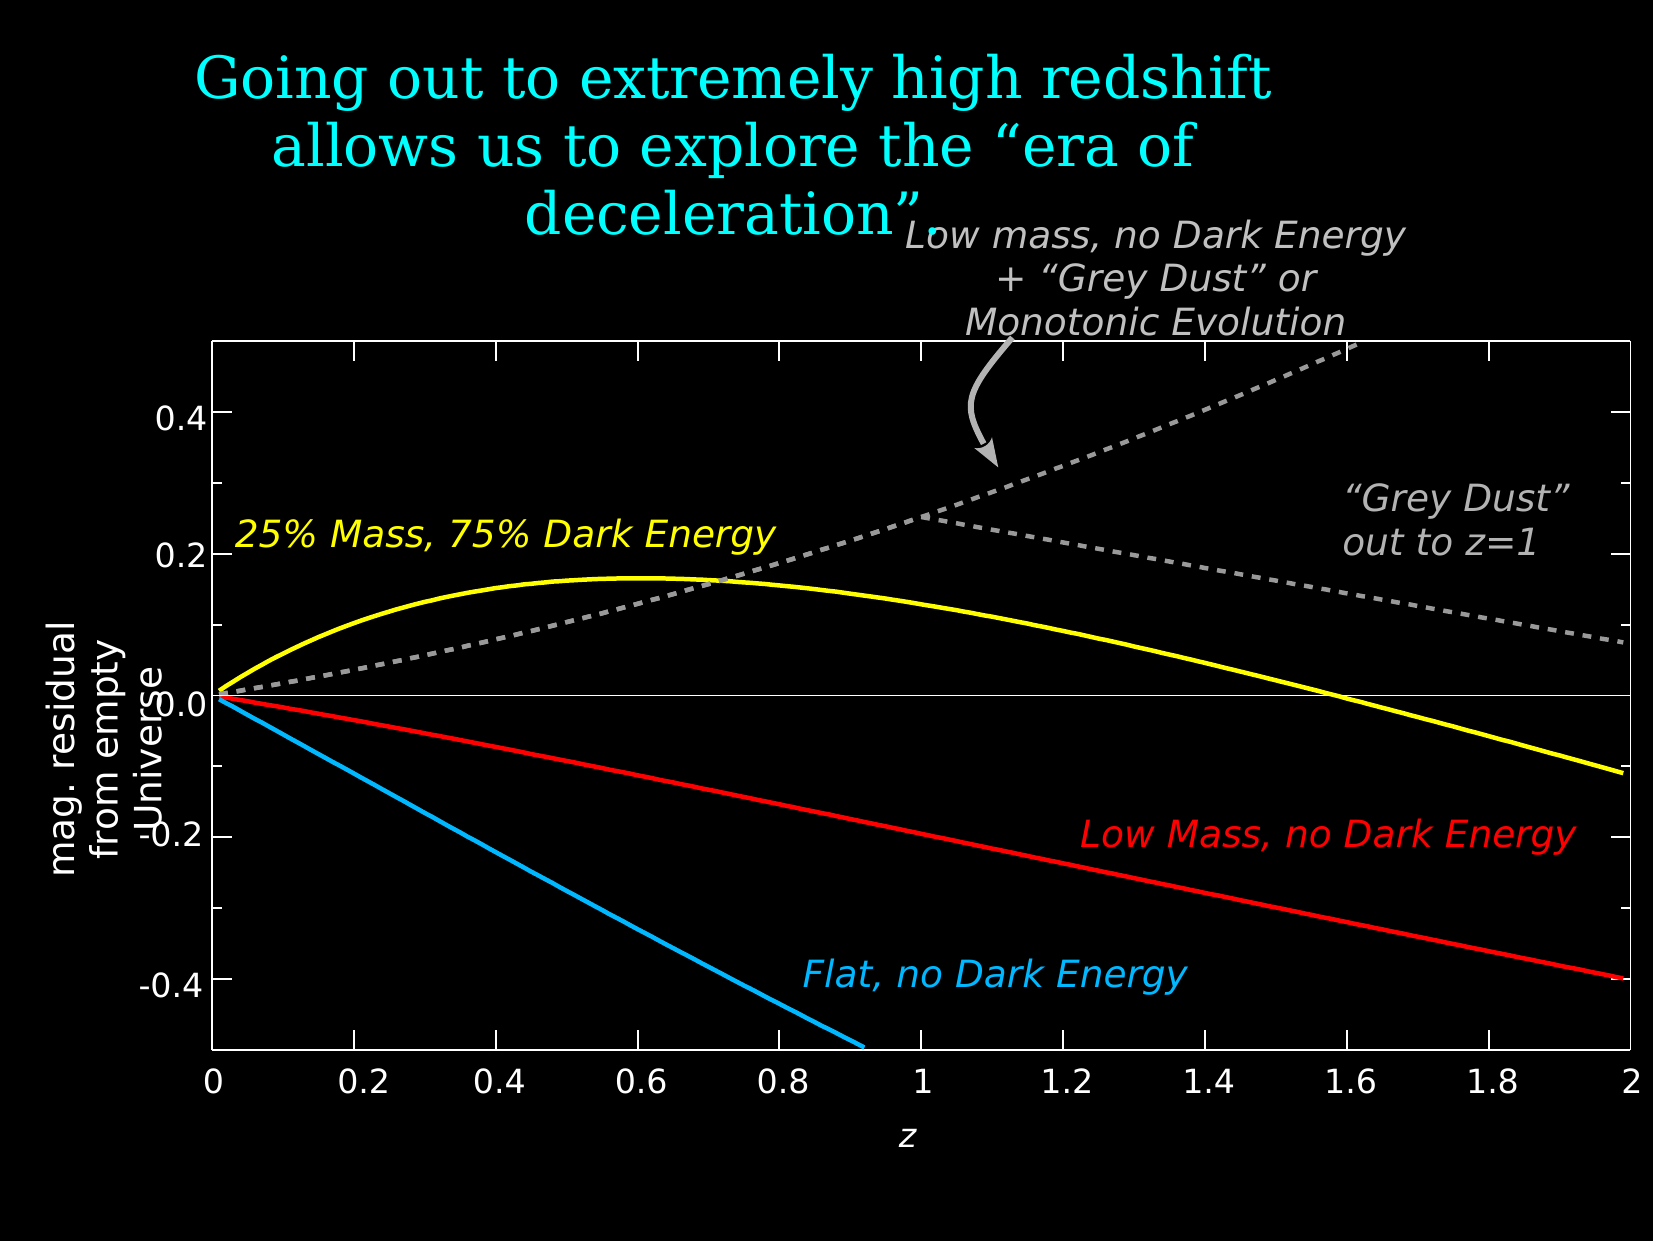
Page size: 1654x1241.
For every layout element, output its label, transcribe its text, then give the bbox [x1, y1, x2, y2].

text_box Low mass, no Dark Energy + “Grey Dust” or Monotonic Evolution [890, 256, 1411, 352]
text_box “Grey Dust” out to z=1 [1327, 469, 1620, 595]
text_box Flat, no Dark Energy [787, 945, 1243, 1008]
text_box 0.0 [139, 678, 274, 732]
text_box 25% Mass, 75% Dark Energy [220, 505, 848, 565]
text_box 0.2 [139, 529, 240, 610]
text_box mag. residual from empty Universe [32, 469, 150, 893]
text_box -0.2 [123, 808, 277, 862]
text_box 0.4 [139, 392, 274, 446]
text_box -0.4 [123, 959, 277, 1014]
text_box z [884, 1109, 953, 1171]
text_box Low Mass, no Dark Energy [1065, 805, 1647, 865]
text_box Going out to extremely high redshift allows us to explore the “era of deceleration”. [179, 37, 1474, 256]
